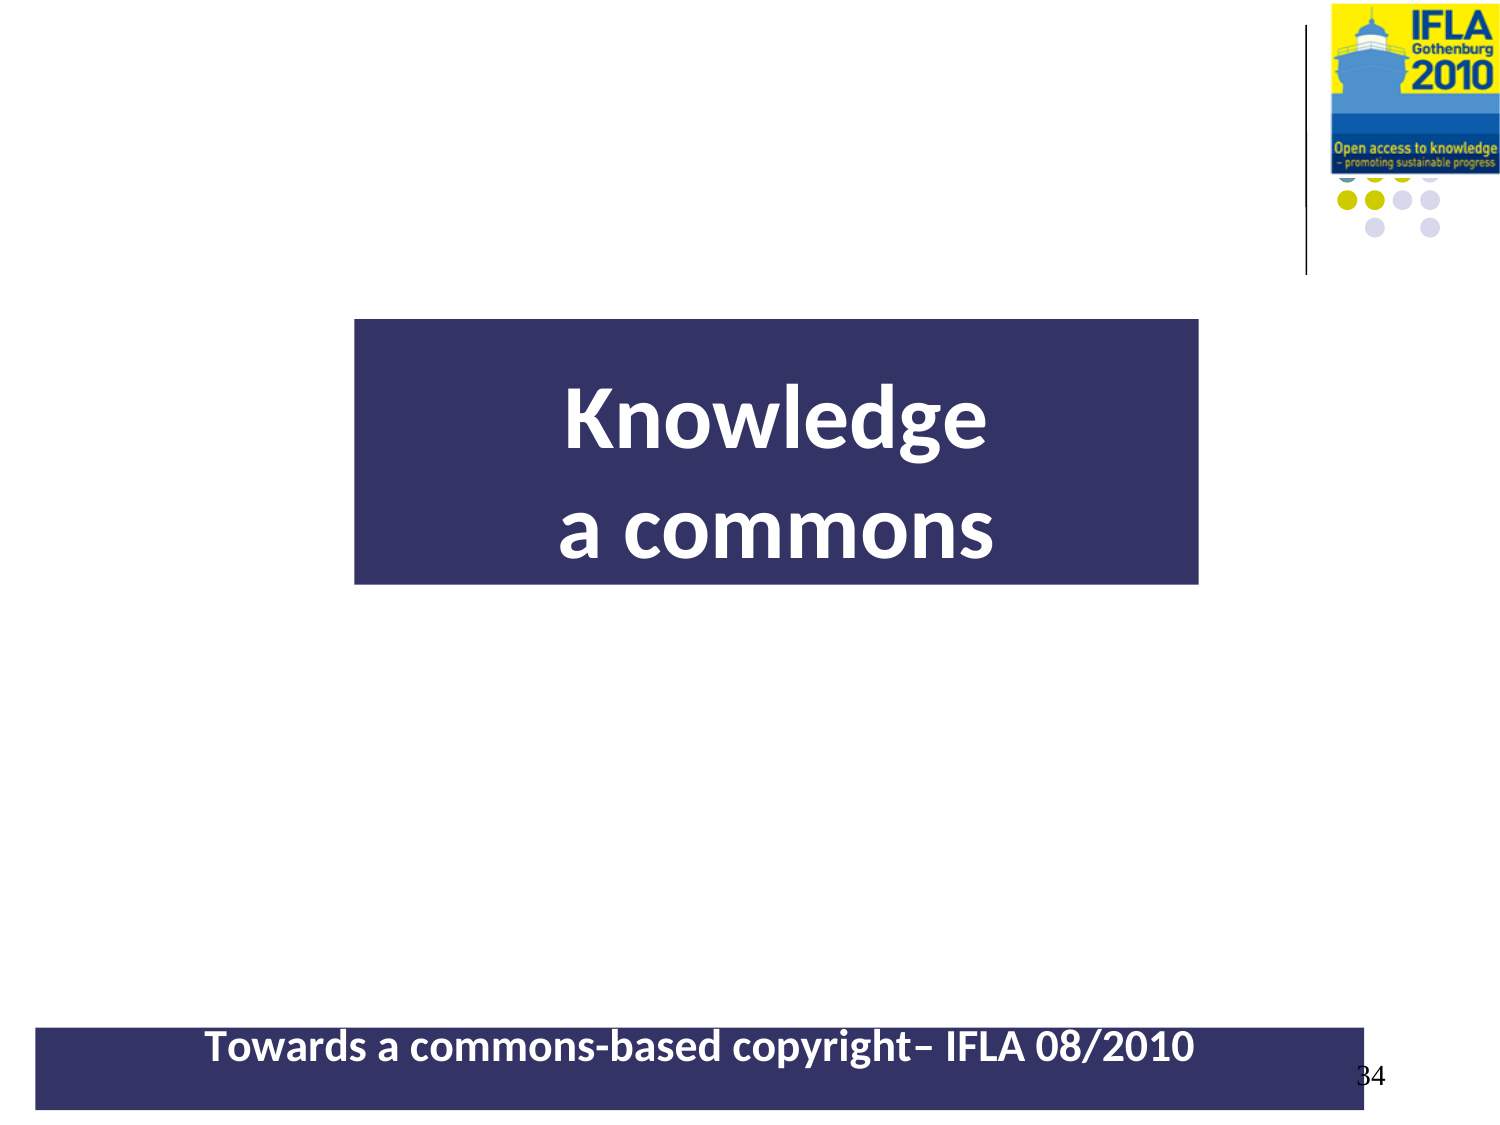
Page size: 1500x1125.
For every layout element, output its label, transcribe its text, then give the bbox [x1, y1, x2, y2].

title Knowledge a commons [354, 319, 1199, 585]
text_box [1356, 1026, 1459, 1105]
